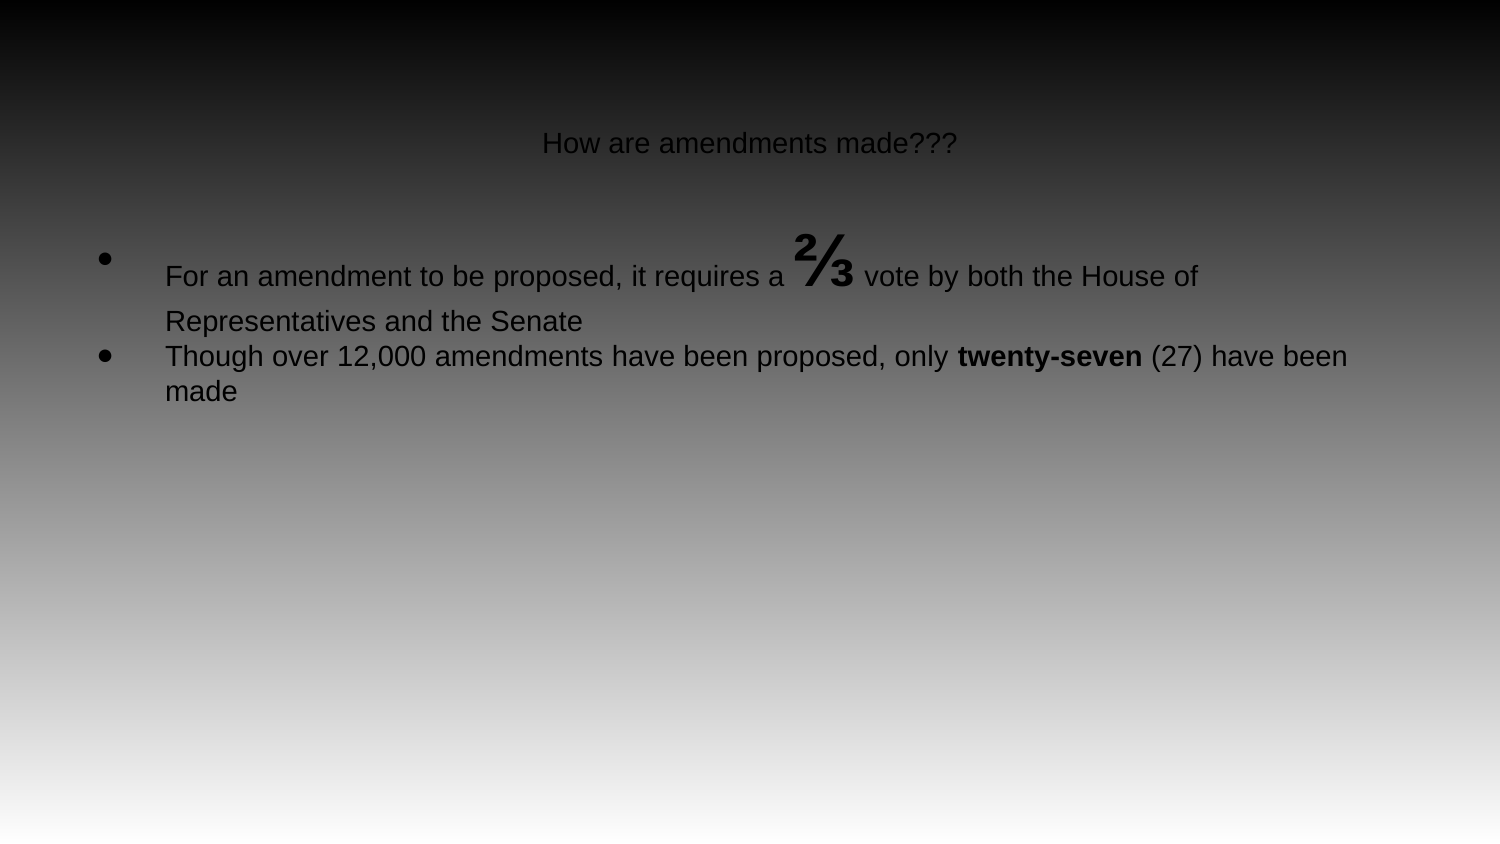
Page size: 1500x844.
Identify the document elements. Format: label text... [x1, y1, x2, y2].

list For an amendment to be proposed, it requires a ⅔ vote by both the House of Representatives and the Senate Though over 12,000 amendments have been proposed, only twenty-seven (27) have been made [75, 196, 1425, 808]
title How are amendments made??? [75, 33, 1425, 175]
